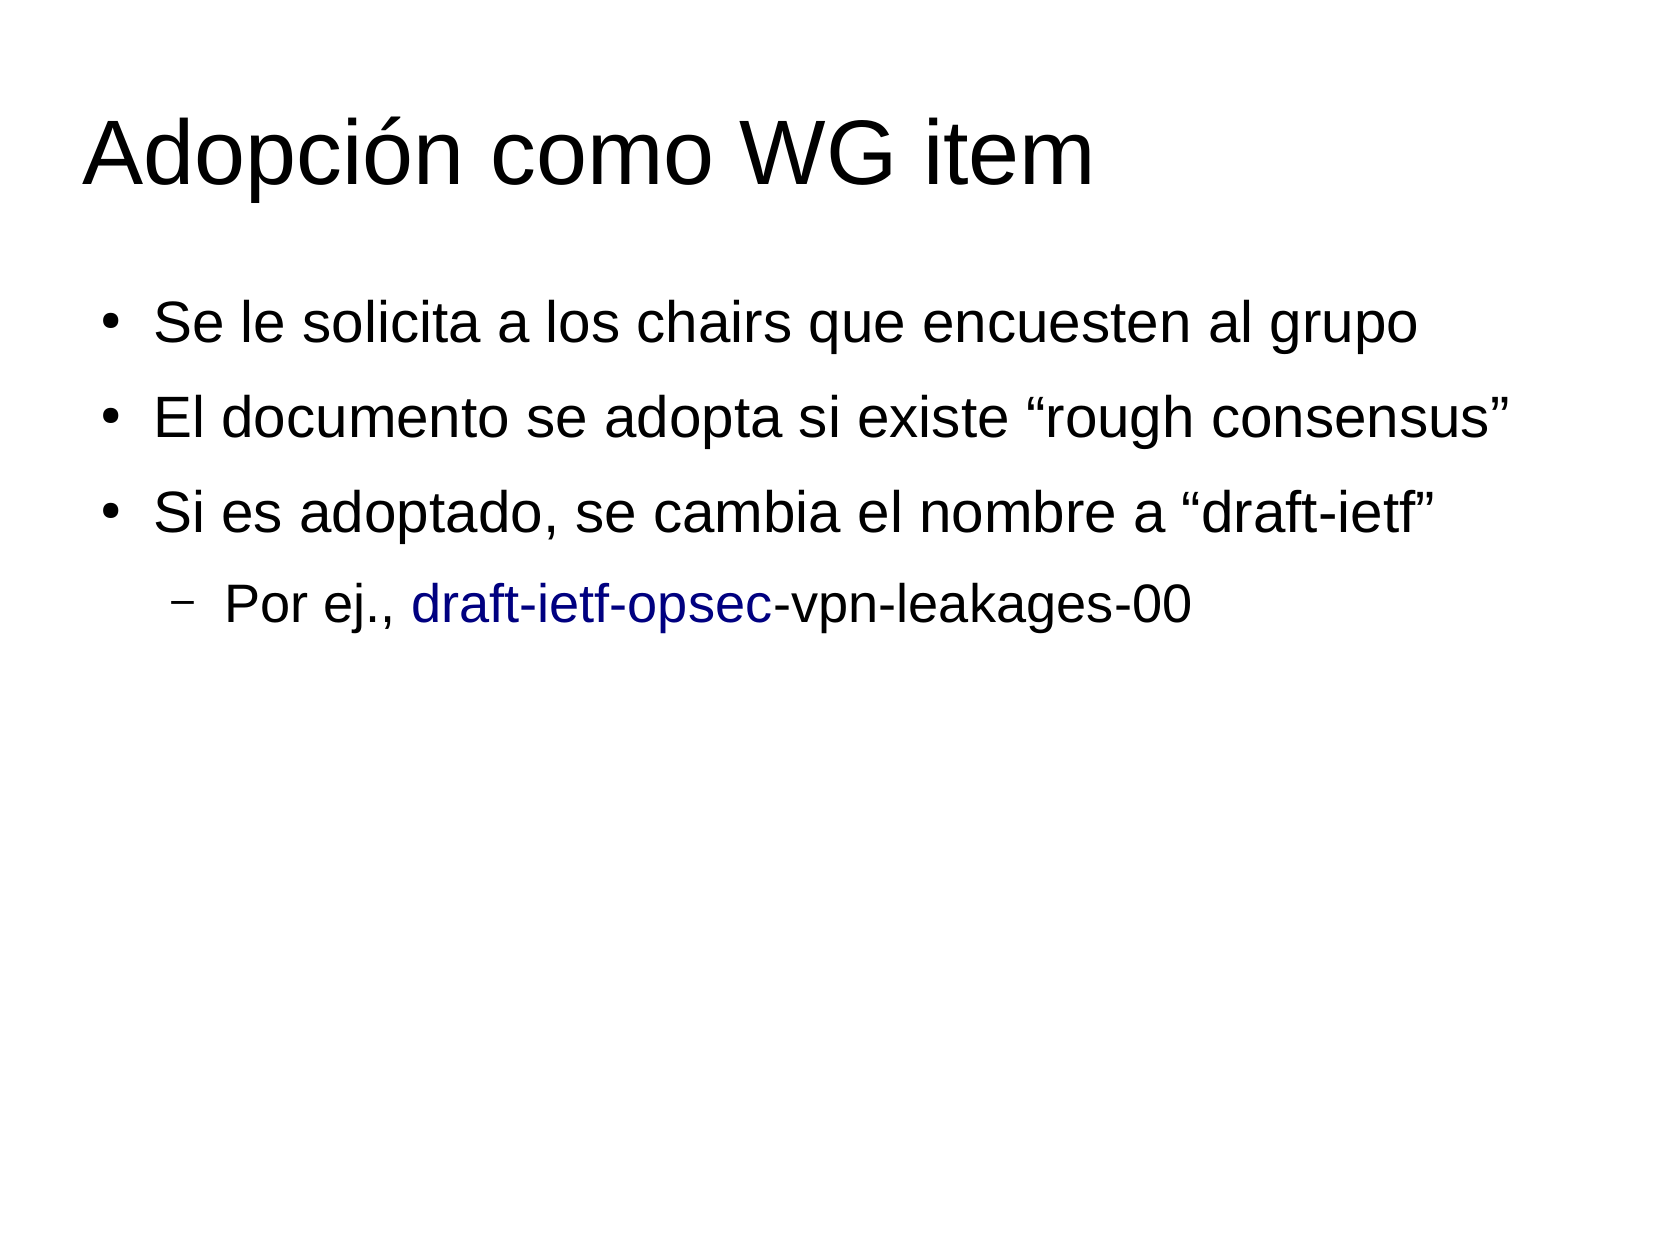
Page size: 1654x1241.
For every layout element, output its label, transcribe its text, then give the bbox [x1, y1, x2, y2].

list Se le solicita a los chairs que encuesten al grupo El documento se adopta si existe “rough consensus” Si es adoptado, se cambia el nombre a “draft-ietf” Por ej., draft-ietf-opsec-vpn-leakages-00 [82, 290, 1538, 1010]
title Adopción como WG item [82, 49, 1571, 257]
